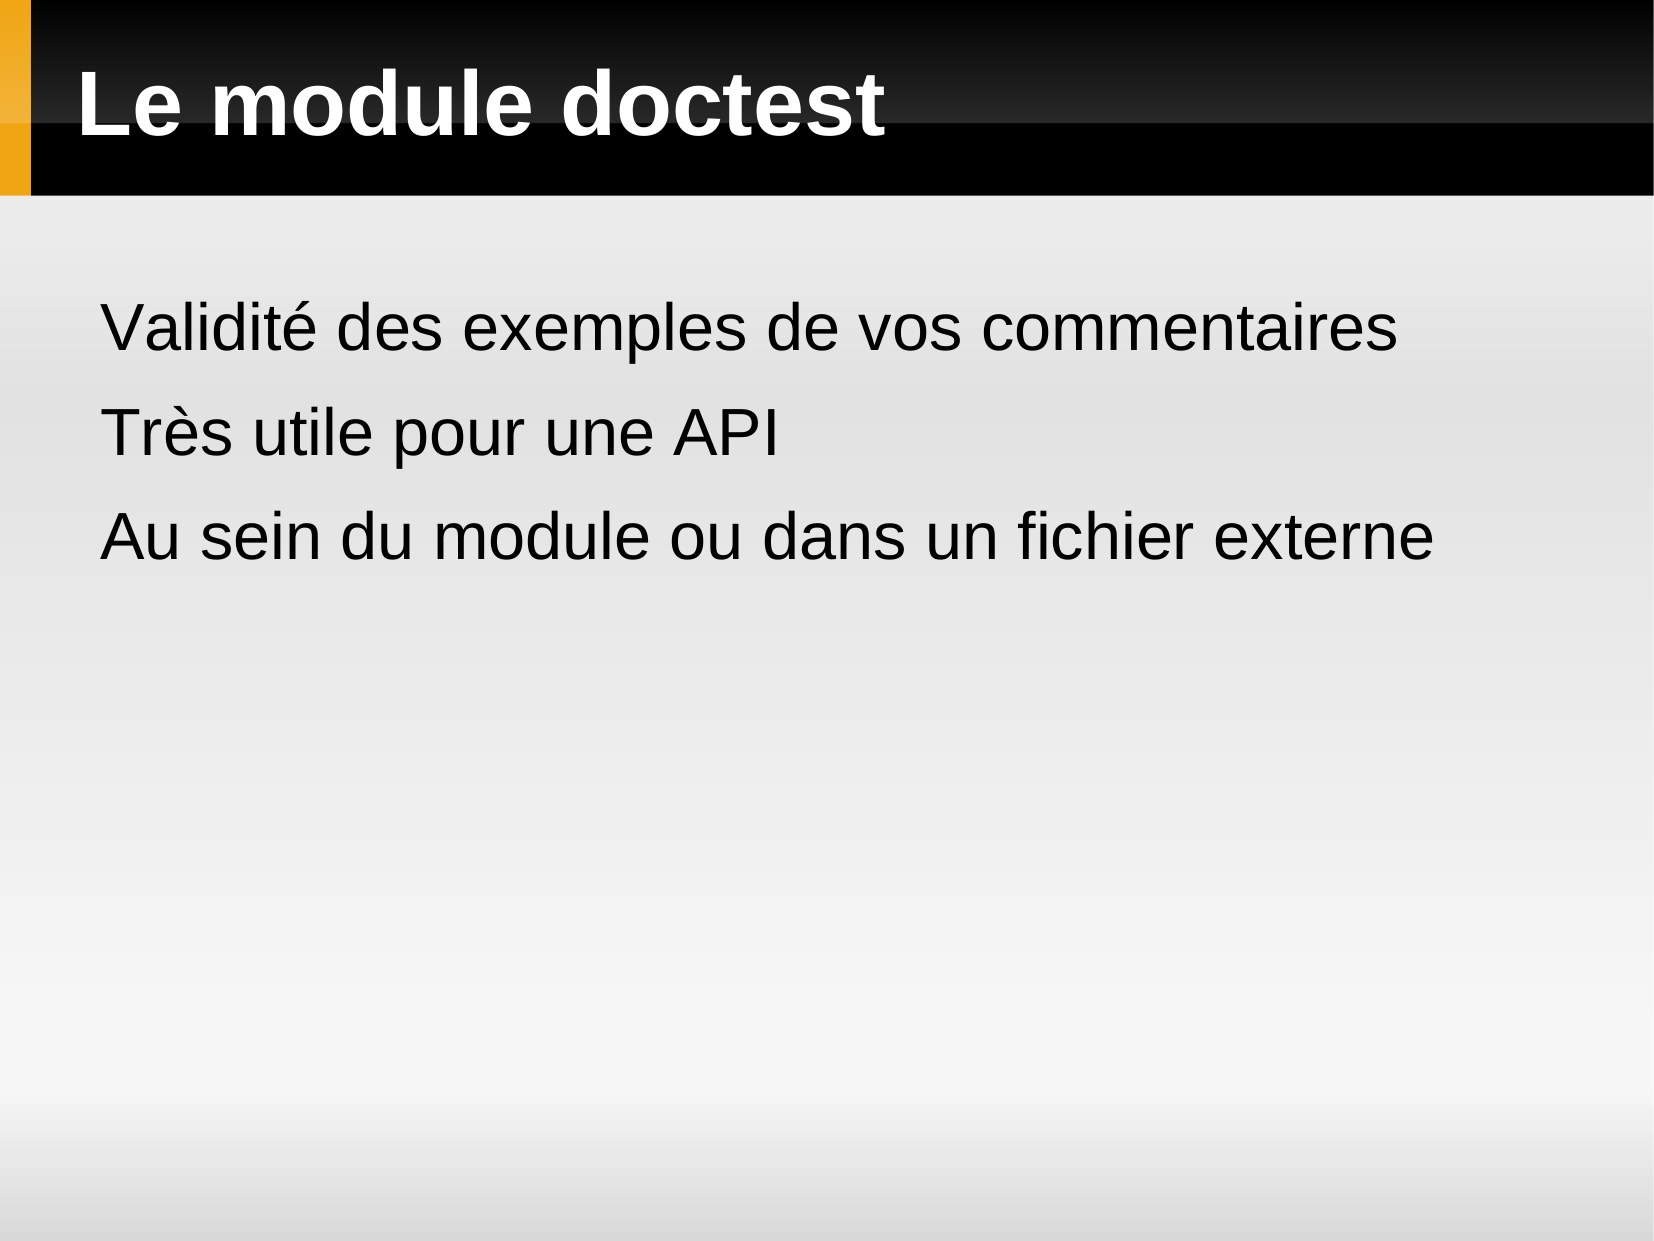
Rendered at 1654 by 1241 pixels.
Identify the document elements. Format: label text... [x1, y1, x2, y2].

title Le module doctest [76, 7, 1565, 200]
list Validité des exemples de vos commentaires Très utile pour une API Au sein du module ou dans un fichier externe [82, 290, 1571, 1094]
picture [0, 0, 1654, 1241]
